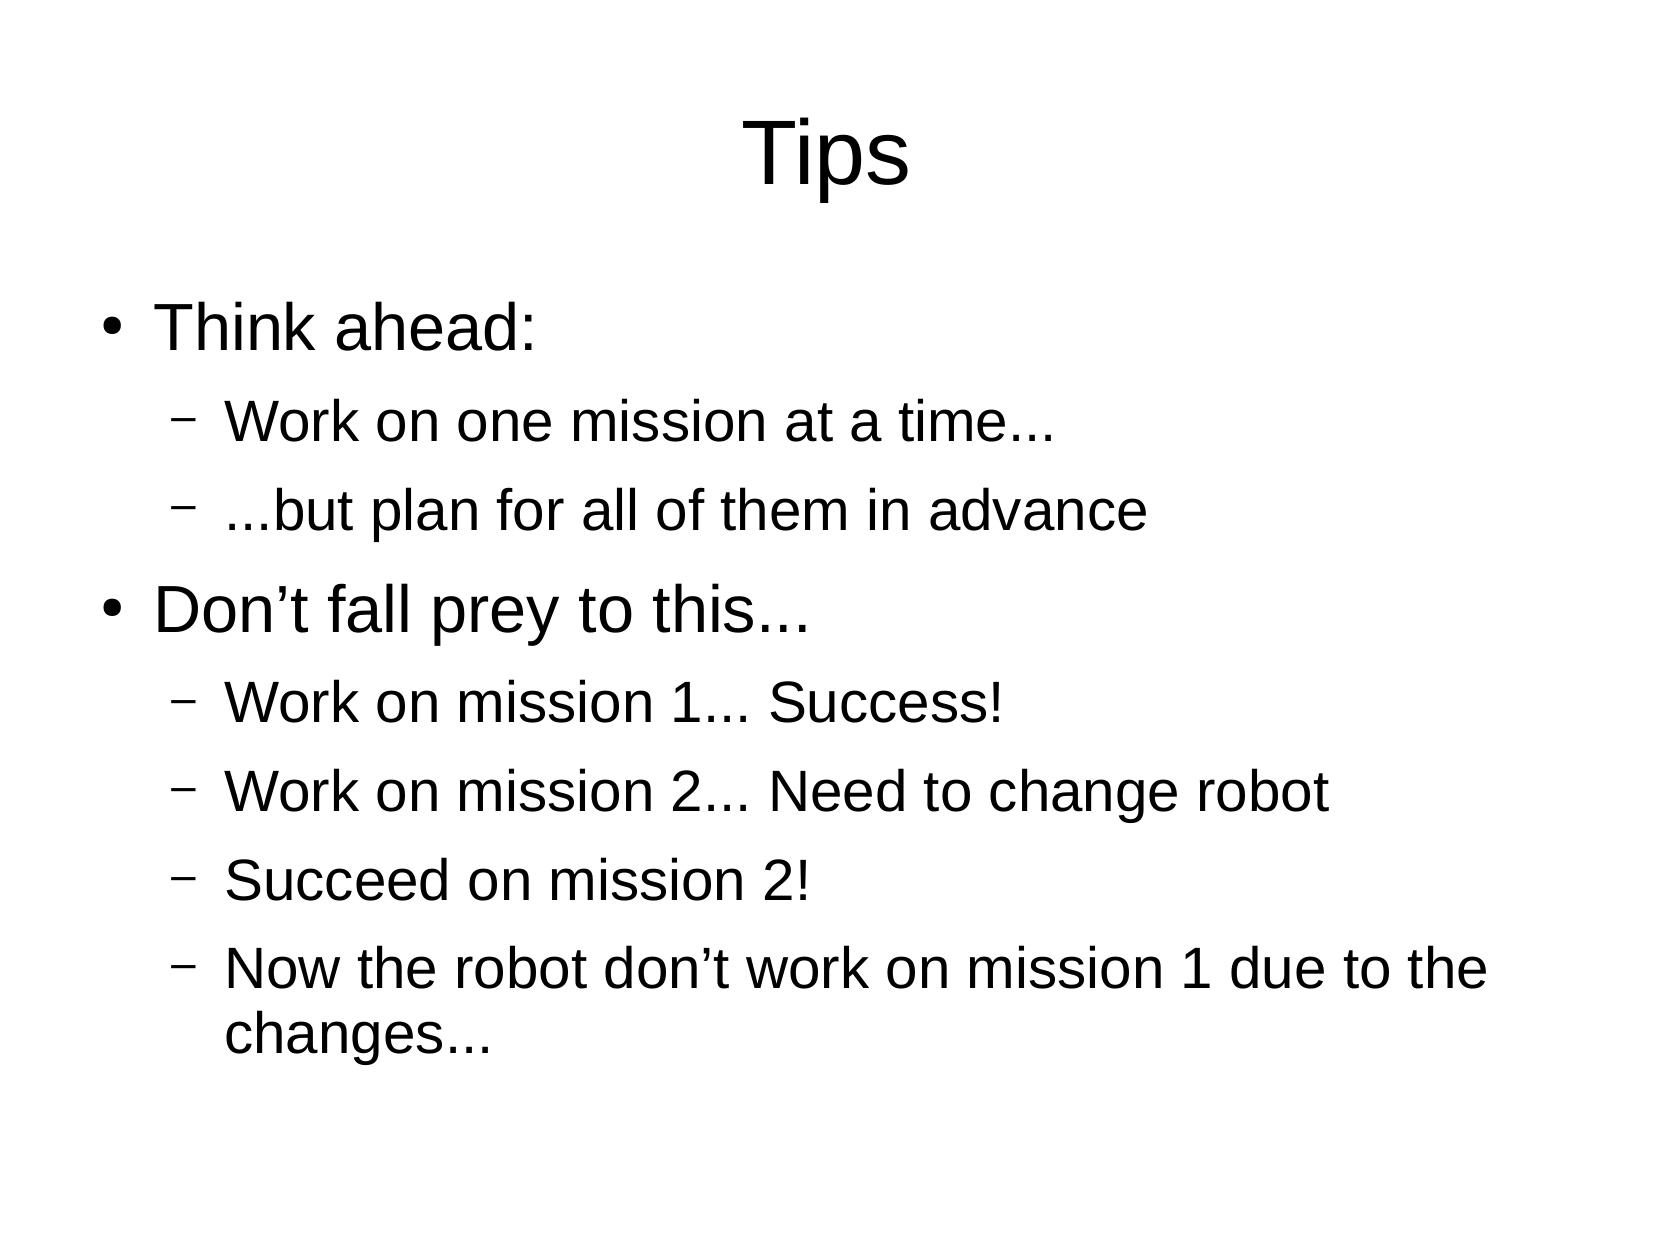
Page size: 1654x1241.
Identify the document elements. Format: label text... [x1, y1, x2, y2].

list Think ahead: Work on one mission at a time... ...but plan for all of them in advance Don’t fall prey to this... Work on mission 1... Success! Work on mission 2... Need to change robot Succeed on mission 2! Now the robot don’t work on mission 1 due to the changes... [82, 290, 1571, 1141]
title Tips [82, 49, 1571, 257]
